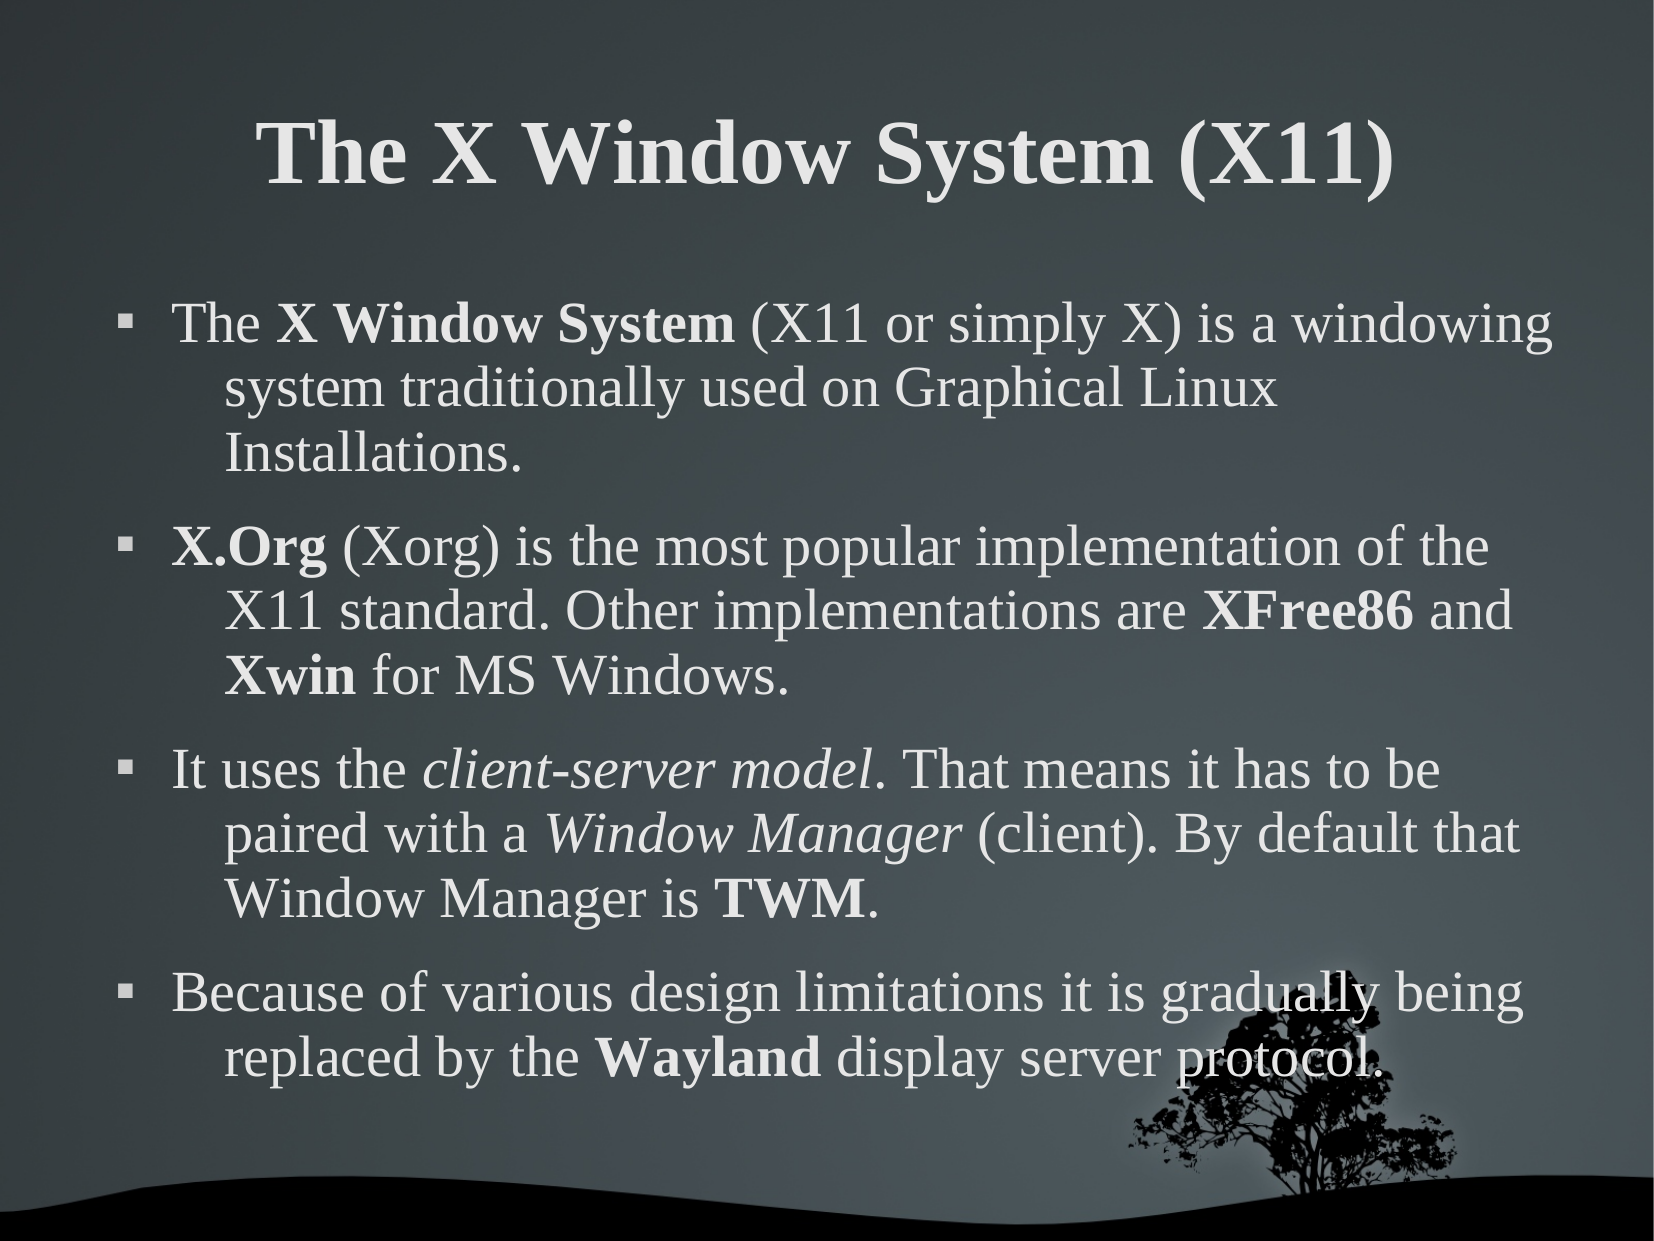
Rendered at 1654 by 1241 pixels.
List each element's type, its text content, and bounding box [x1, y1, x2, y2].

title The X Window System (X11) [82, 49, 1571, 257]
list The X Window System (X11 or simply X) is a windowing system traditionally used on Graphical Linux Installations. X.Org (Xorg) is the most popular implementation of the X11 standard. Other implementations are XFree86 and Xwin for MS Windows. It uses the client-server model. That means it has to be paired with a Window Manager (client). By default that Window Manager is TWM. Because of various design limitations it is gradually being replaced by the Wayland display server protocol. [82, 290, 1571, 1148]
picture [0, 0, 1654, 1241]
